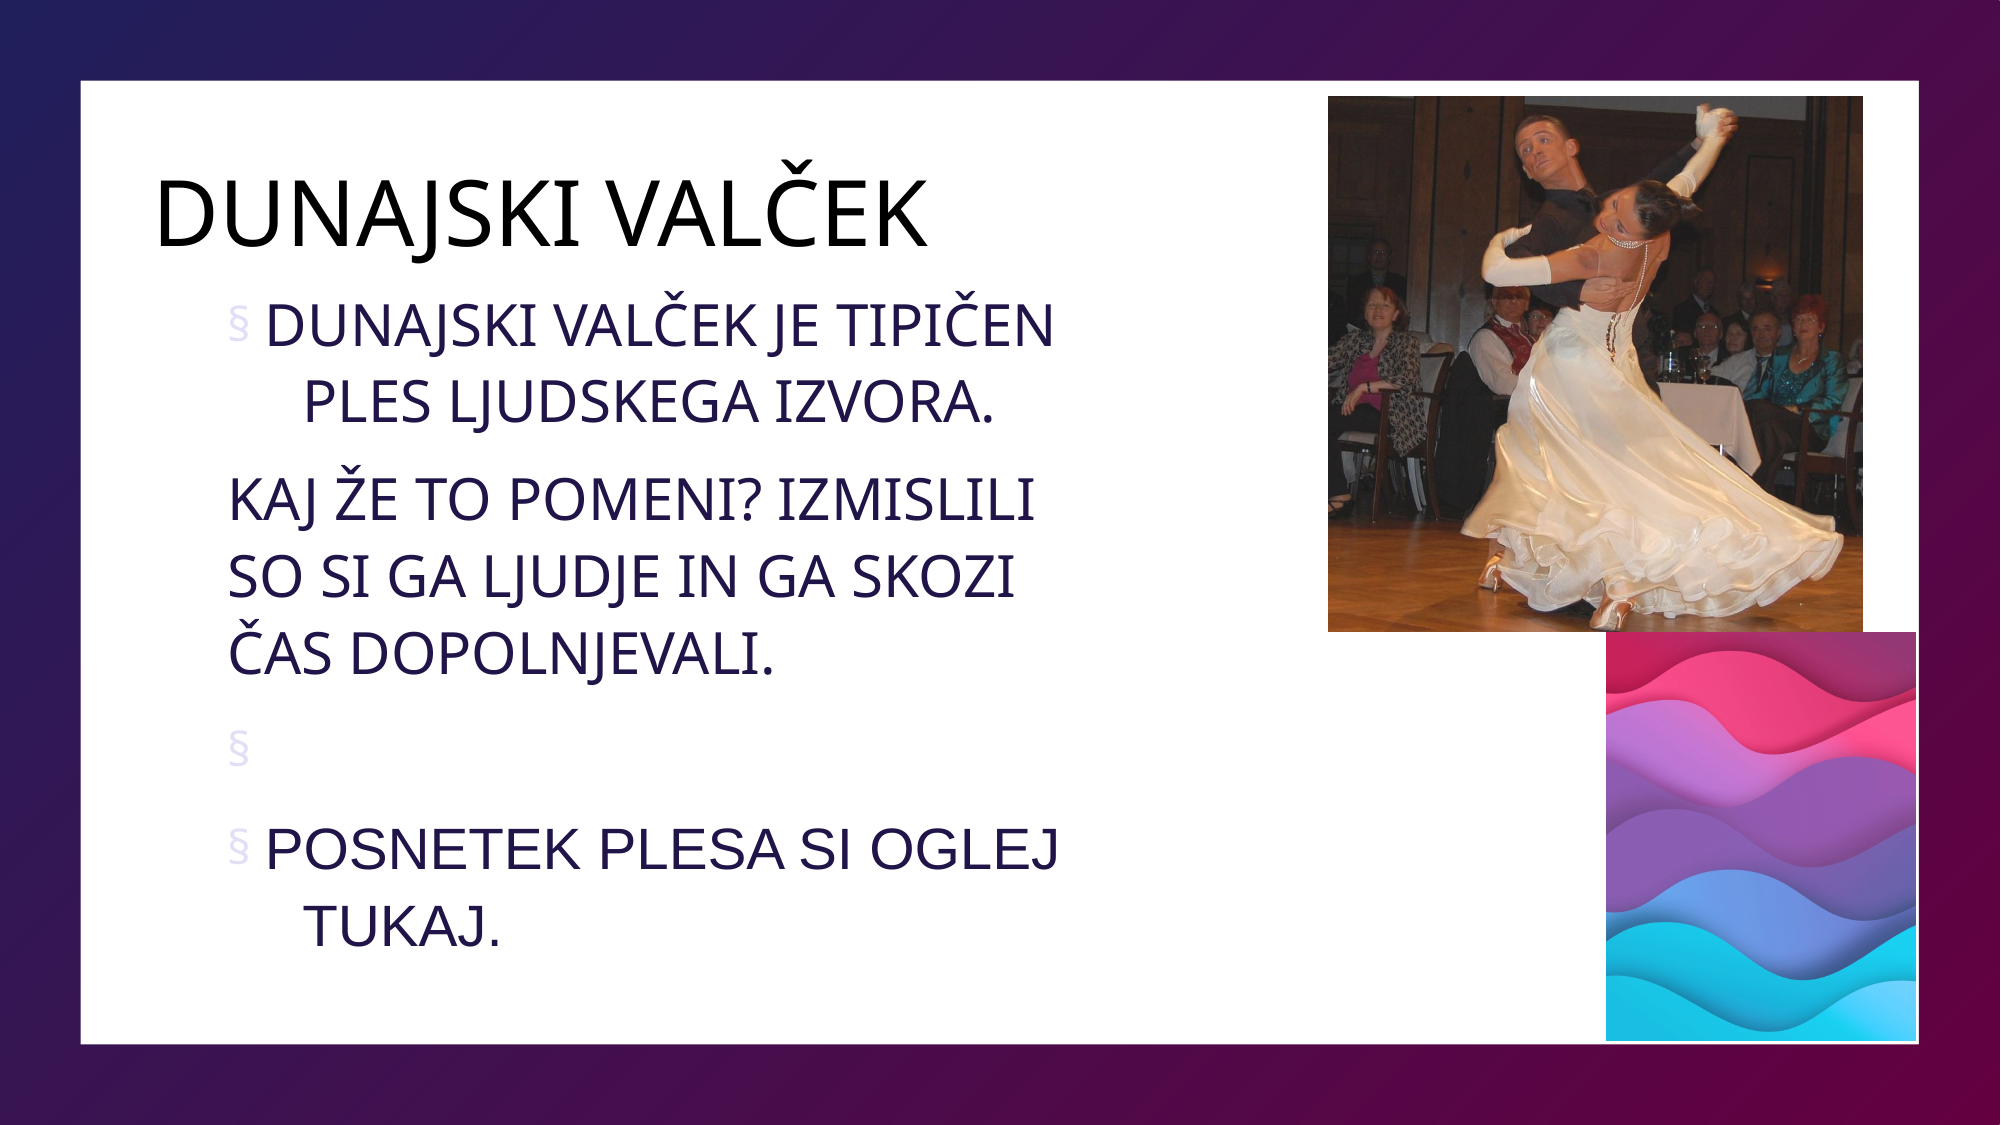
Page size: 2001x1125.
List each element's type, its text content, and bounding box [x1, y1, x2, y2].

list DUNAJSKI VALČEK JE TIPIČEN PLES LJUDSKEGA IZVORA. KAJ ŽE TO POMENI? IZMISLILI SO SI GA LJUDJE IN GA SKOZI ČAS DOPOLNJEVALI. POSNETEK PLESA SI OGLEJ TUKAJ. [137, 273, 1104, 1014]
title DUNAJSKI VALČEK [137, 140, 1104, 273]
text_box [0, 0, 2000, 1125]
picture [1328, 96, 1916, 1041]
